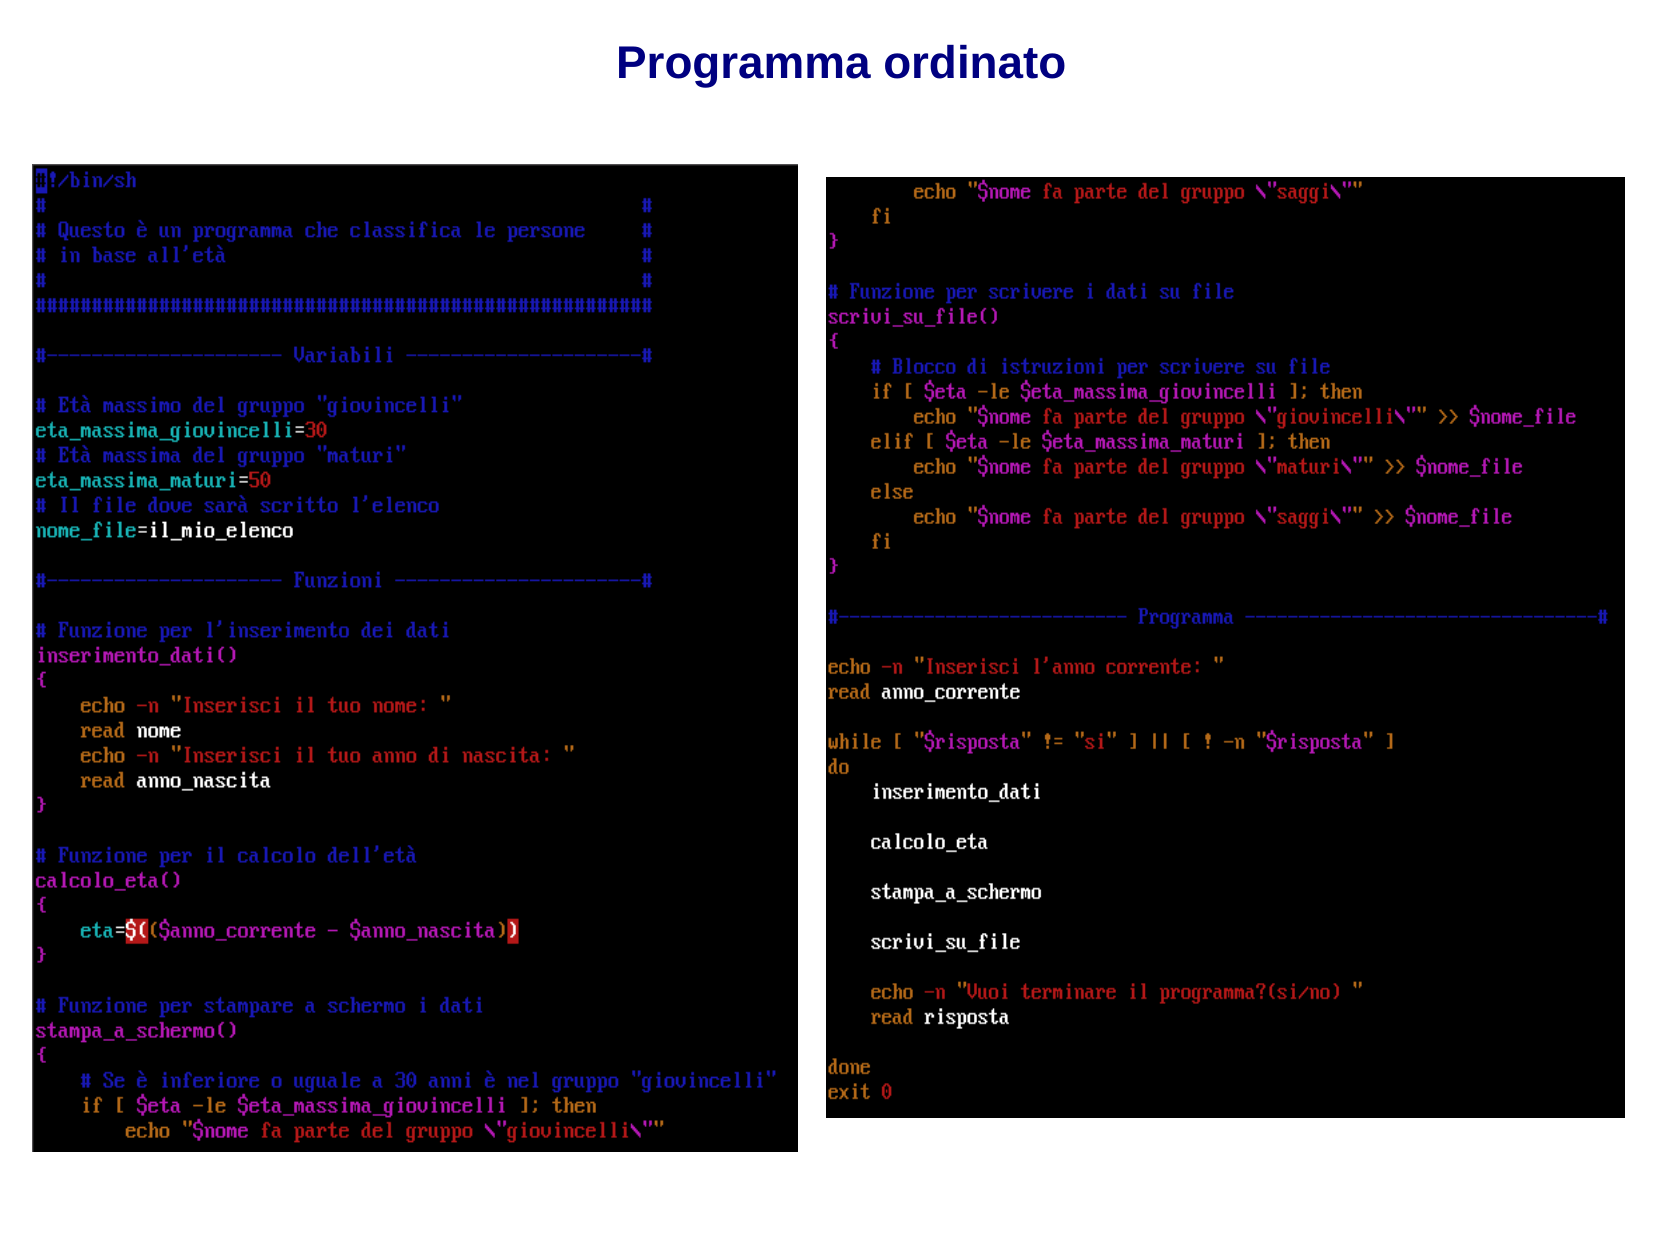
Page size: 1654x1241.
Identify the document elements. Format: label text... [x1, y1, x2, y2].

picture [826, 177, 1625, 1118]
text_box Programma ordinato [501, 29, 1182, 96]
picture [32, 164, 798, 1152]
